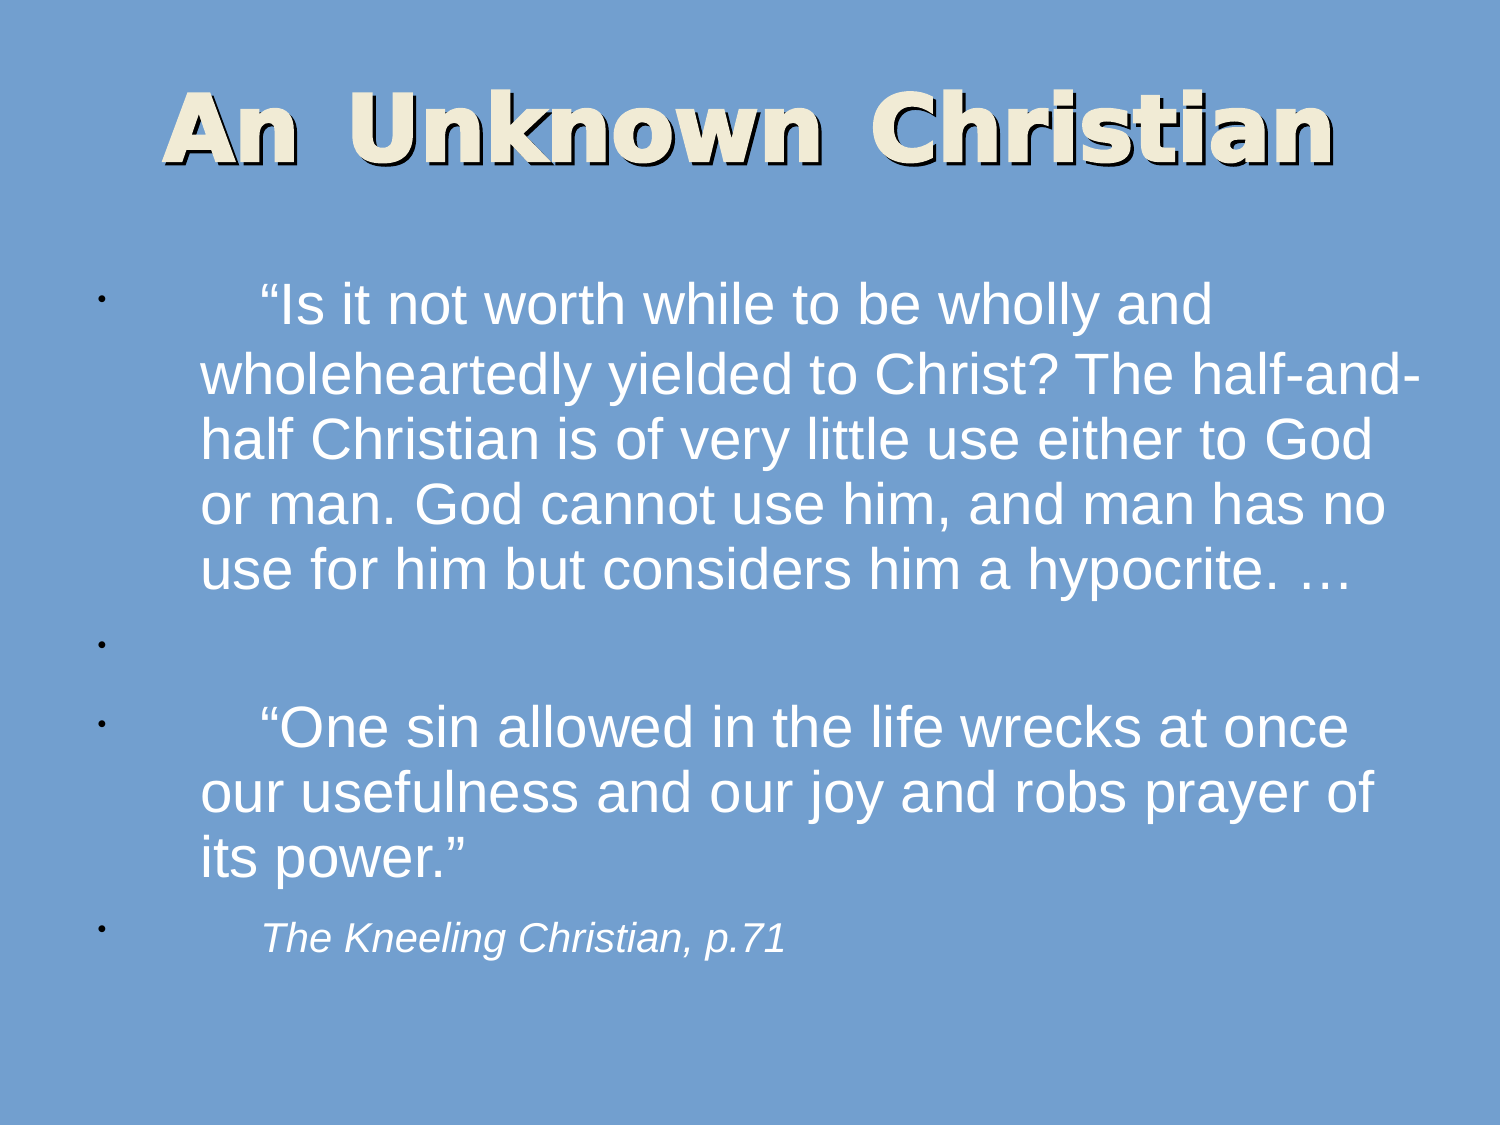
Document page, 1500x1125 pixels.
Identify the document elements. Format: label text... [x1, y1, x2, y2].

list “Is it not worth while to be wholly and wholeheartedly yielded to Christ? The half-and-half Christian is of very little use either to God or man. God cannot use him, and man has no use for him but considers him a hypocrite. … “One sin allowed in the life wrecks at once our usefulness and our joy and robs prayer of its power.” The Kneeling Christian, p.71 [75, 262, 1426, 1036]
title An Unknown Christian [75, 44, 1426, 233]
